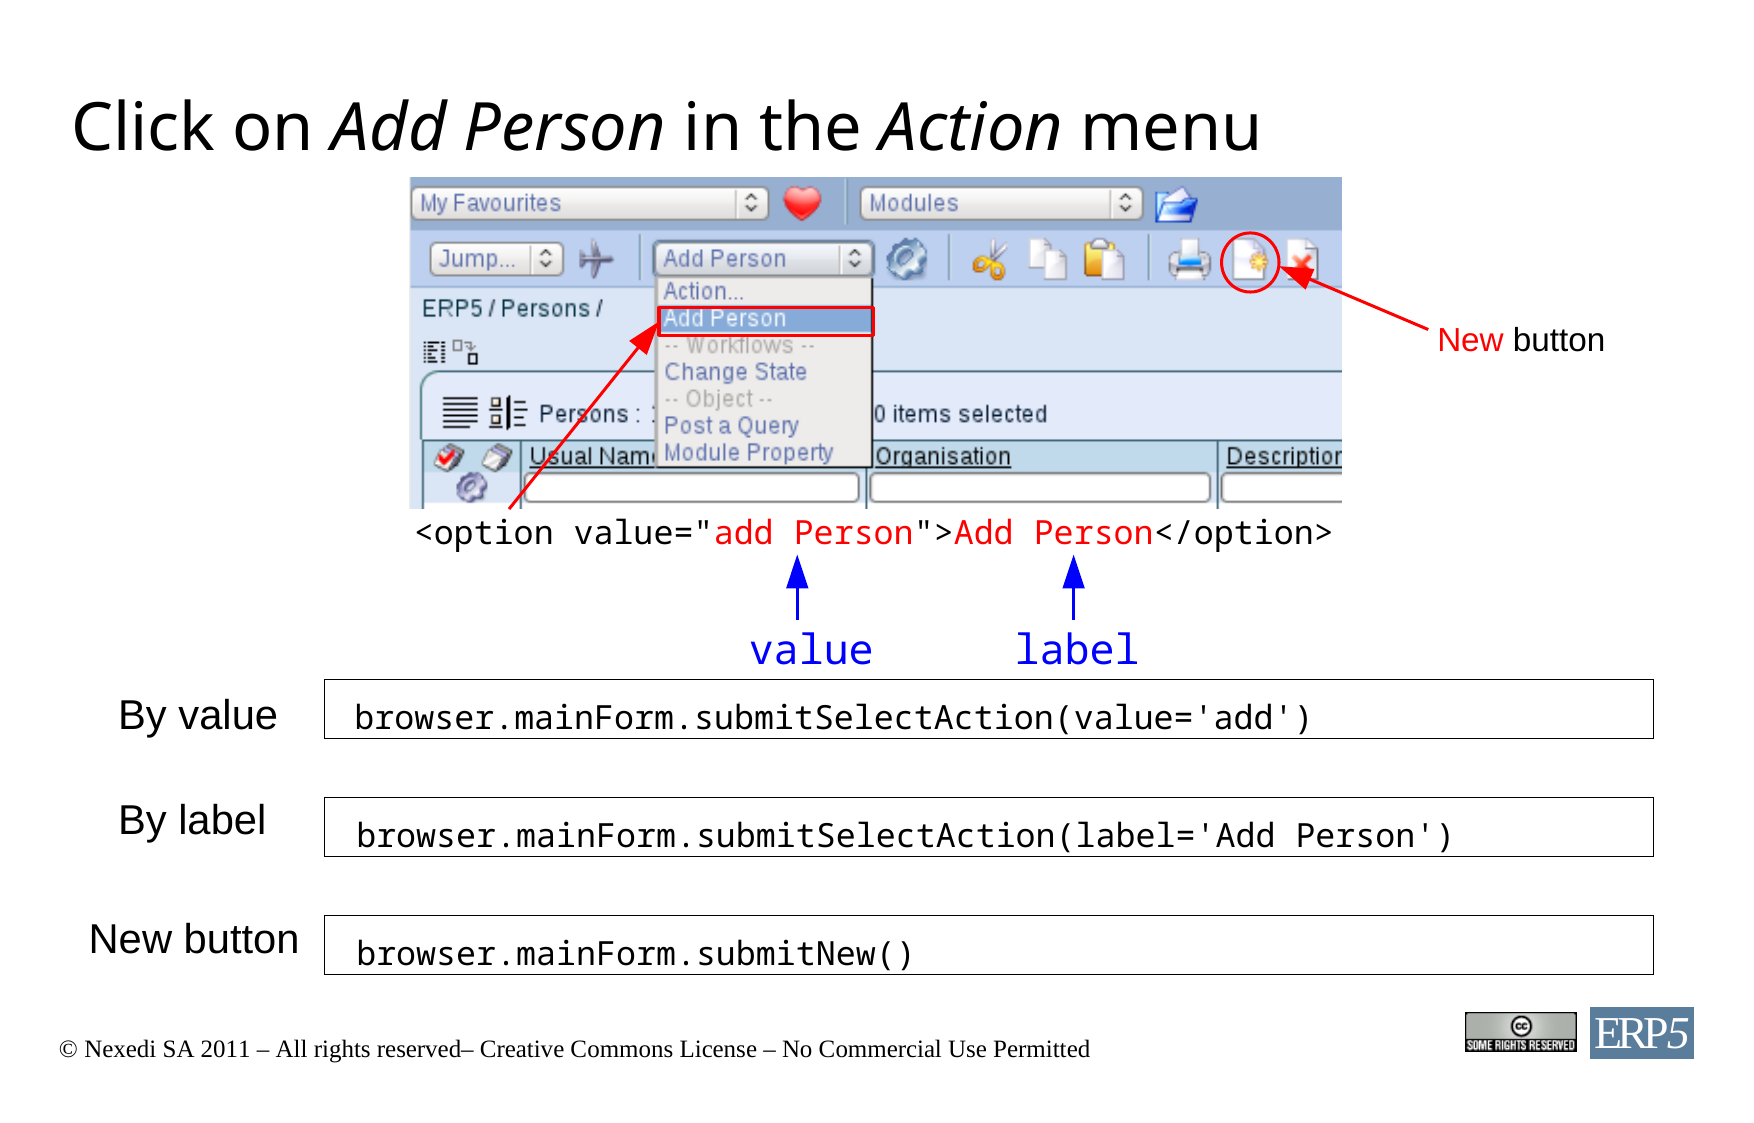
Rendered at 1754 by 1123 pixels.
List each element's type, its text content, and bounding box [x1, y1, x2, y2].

text_box [324, 679, 1654, 739]
text_box browser.mainForm.submitSelectAction(value='add') [354, 694, 1654, 731]
picture [661, 309, 872, 334]
text_box By value [118, 691, 278, 739]
title Click on Add Person in the Action menu [71, 63, 1707, 187]
text_box New button [88, 915, 300, 962]
text_box browser.mainForm.submitNew() [356, 930, 1654, 968]
text_box [324, 915, 1654, 975]
text_box <option value="add Person">Add Person</option> [413, 510, 1335, 546]
text_box label [1014, 620, 1140, 667]
text_box By label [118, 797, 267, 844]
text_box [324, 797, 1654, 857]
text_box browser.mainForm.submitSelectAction(label='Add Person') [356, 812, 1654, 850]
text_box value [748, 620, 874, 667]
text_box New button [1437, 321, 1606, 360]
picture [1224, 235, 1277, 290]
picture [1465, 1012, 1577, 1052]
picture [409, 177, 1342, 510]
